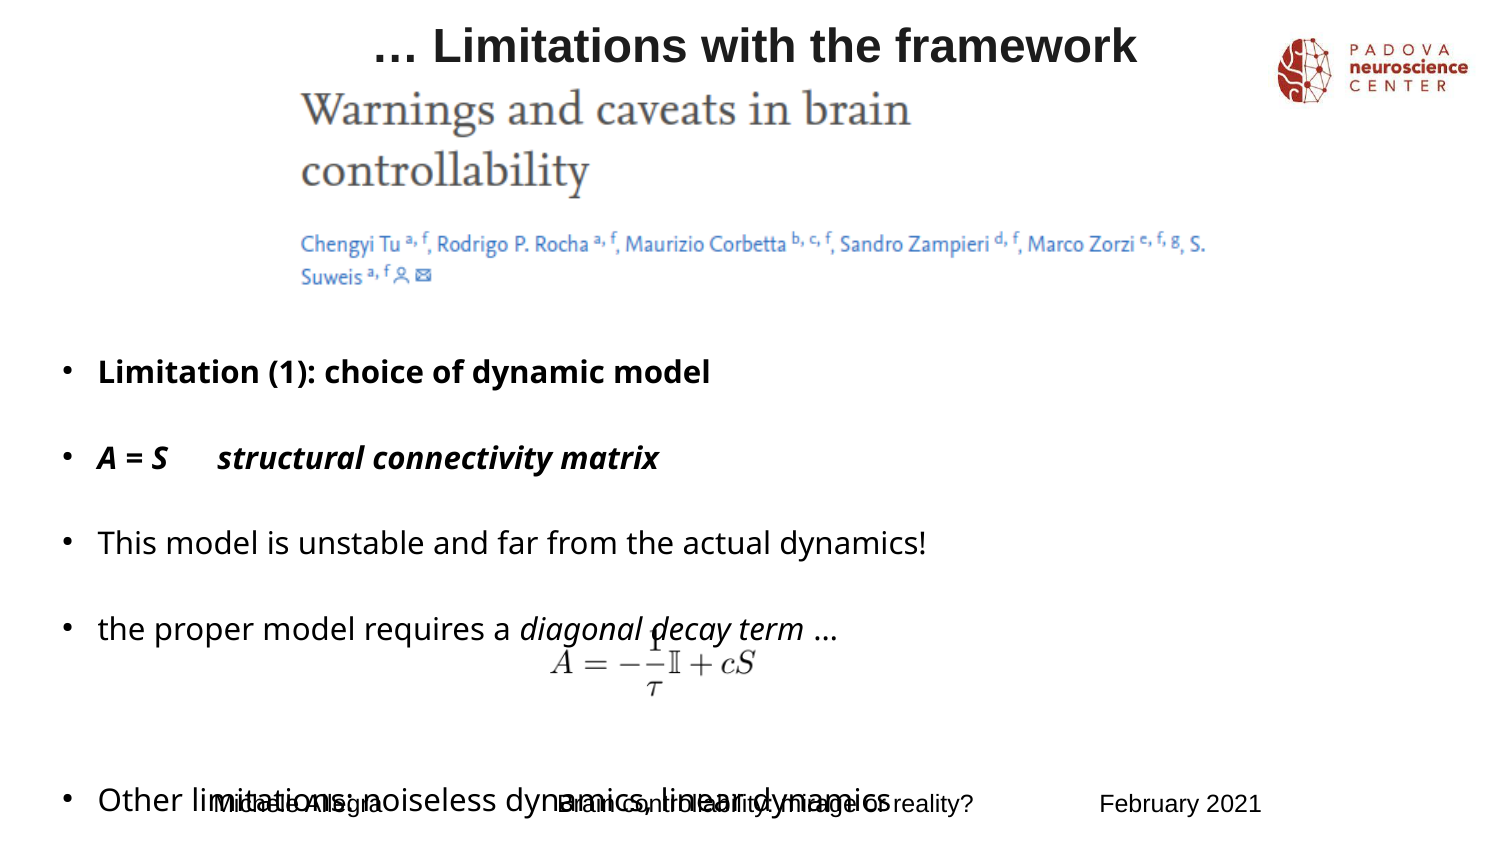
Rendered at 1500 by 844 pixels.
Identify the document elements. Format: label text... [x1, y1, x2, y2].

text_box Michele Allegra Brain controllability: mirage or reality? February 2021 [64, 776, 1415, 828]
text_box … Limitations with the framework [74, 0, 1436, 95]
text_box Limitation (1): choice of dynamic model A = S structural connectivity matrix This model is unstable and far from the actual dynamics! the proper model requires a diagonal decay term … Other limitations: noiseless dynamics, linear dynamics [47, 342, 1312, 757]
picture [278, 81, 1222, 313]
picture [1268, 10, 1476, 123]
